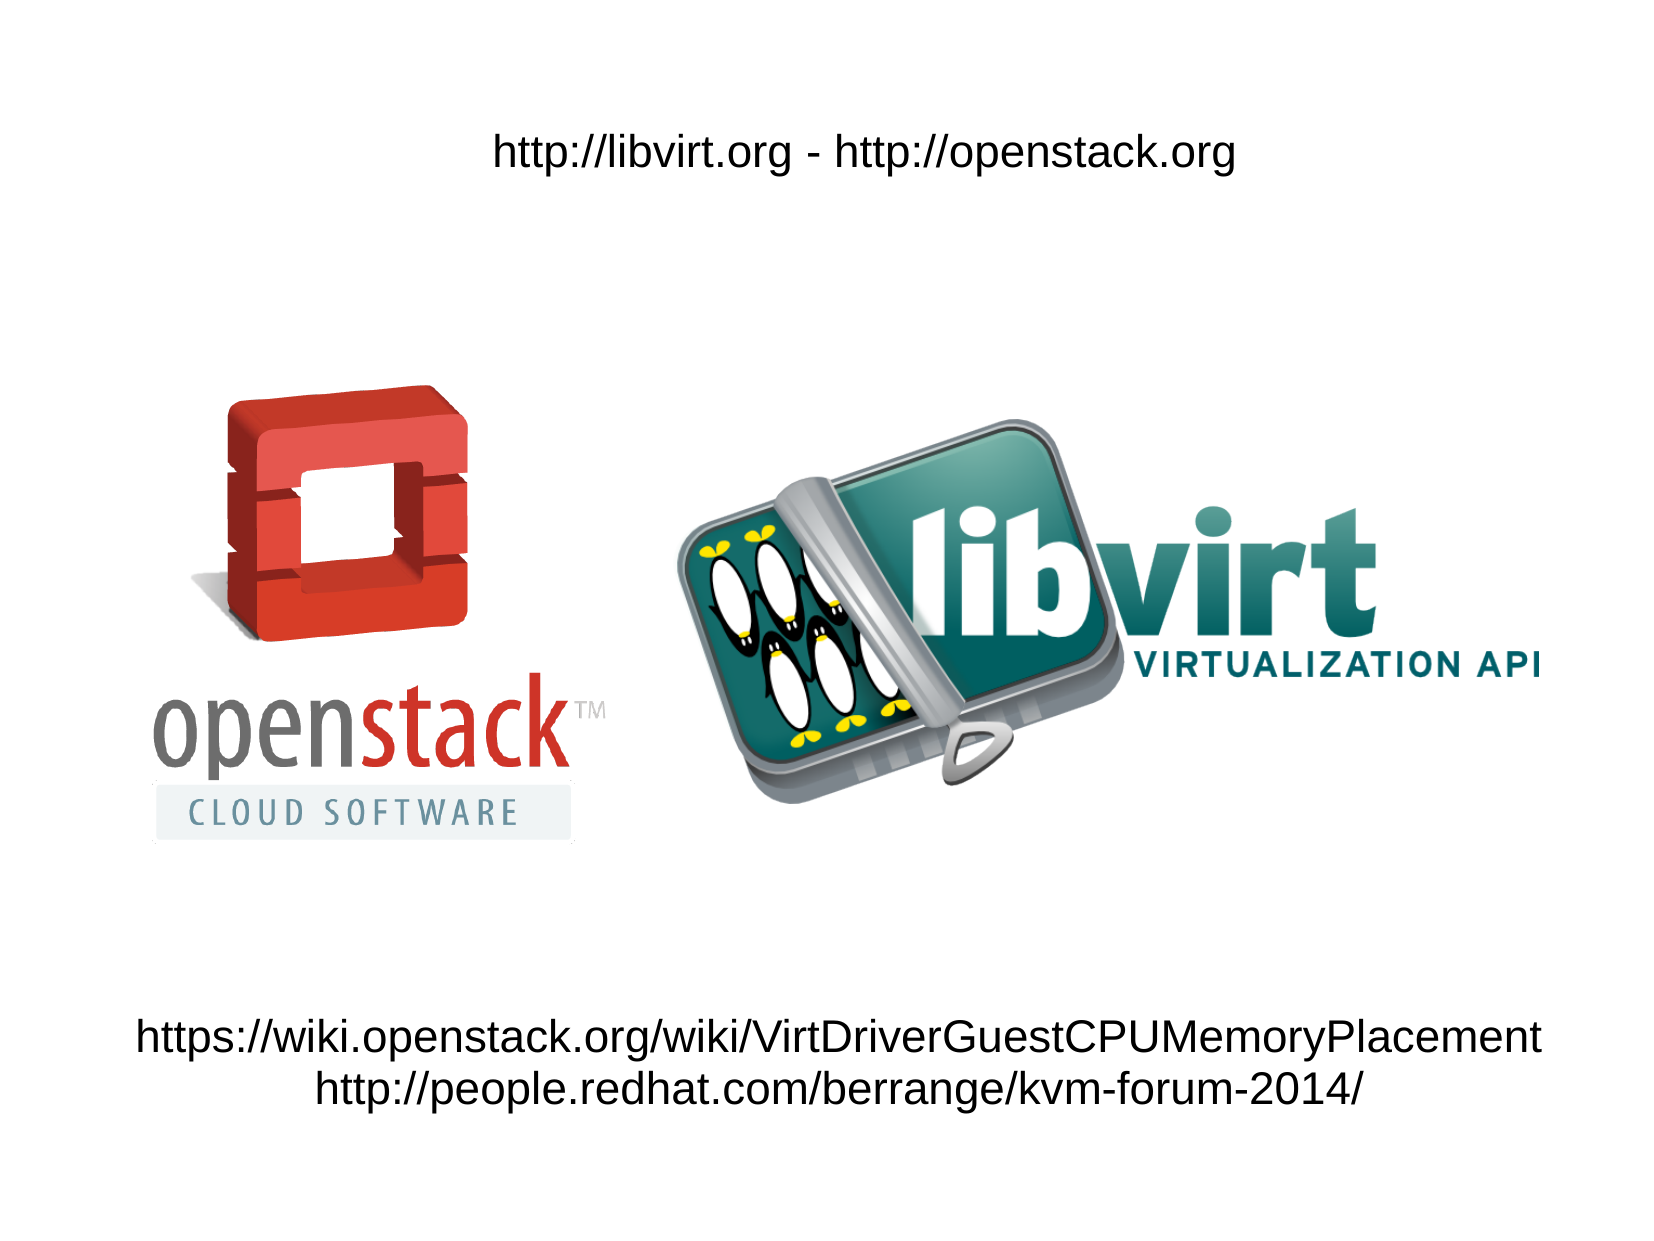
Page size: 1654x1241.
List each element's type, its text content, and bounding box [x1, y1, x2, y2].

picture [47, 366, 1539, 863]
text_box https://wiki.openstack.org/wiki/VirtDriverGuestCPUMemoryPlacement http://people.redhat.com/berrange/kvm-forum-2014/ [120, 1003, 1560, 1133]
text_box http://libvirt.org - http://openstack.org [477, 118, 1252, 247]
